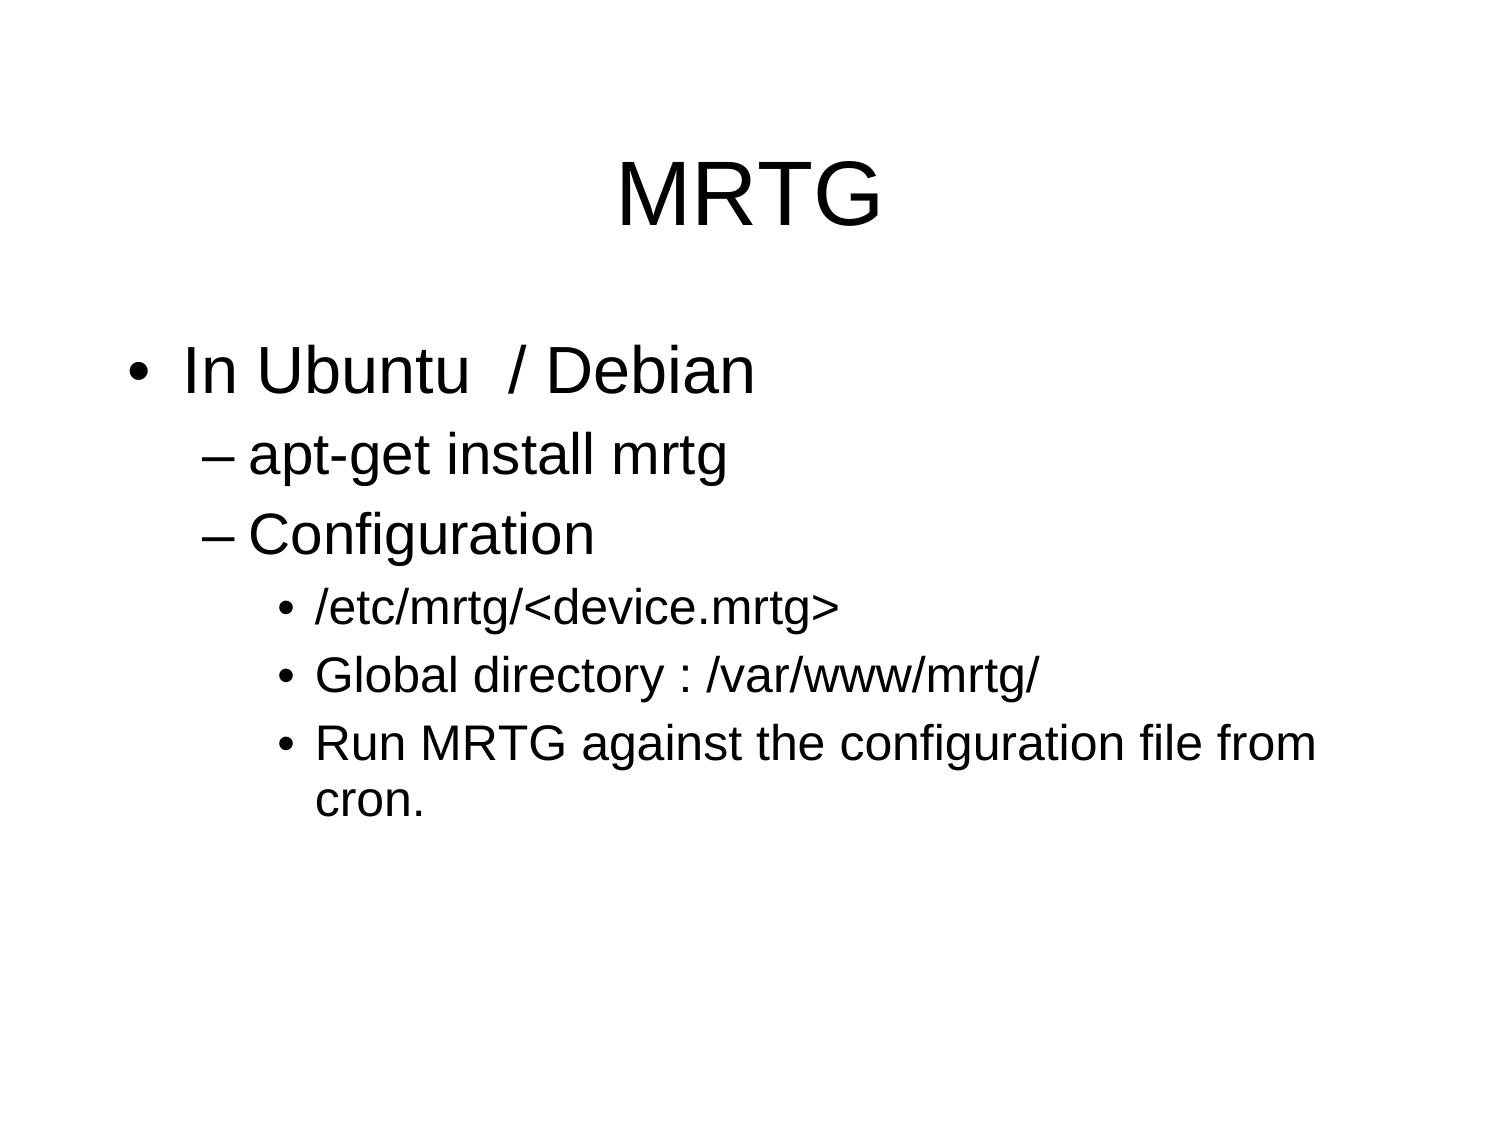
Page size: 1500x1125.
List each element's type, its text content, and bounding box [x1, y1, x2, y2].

title MRTG [112, 99, 1388, 288]
list In Ubuntu / Debian apt-get install mrtg Configuration /etc/mrtg/<device.mrtg> Global directory : /var/www/mrtg/ Run MRTG against the configuration file from cron. [112, 324, 1388, 1001]
